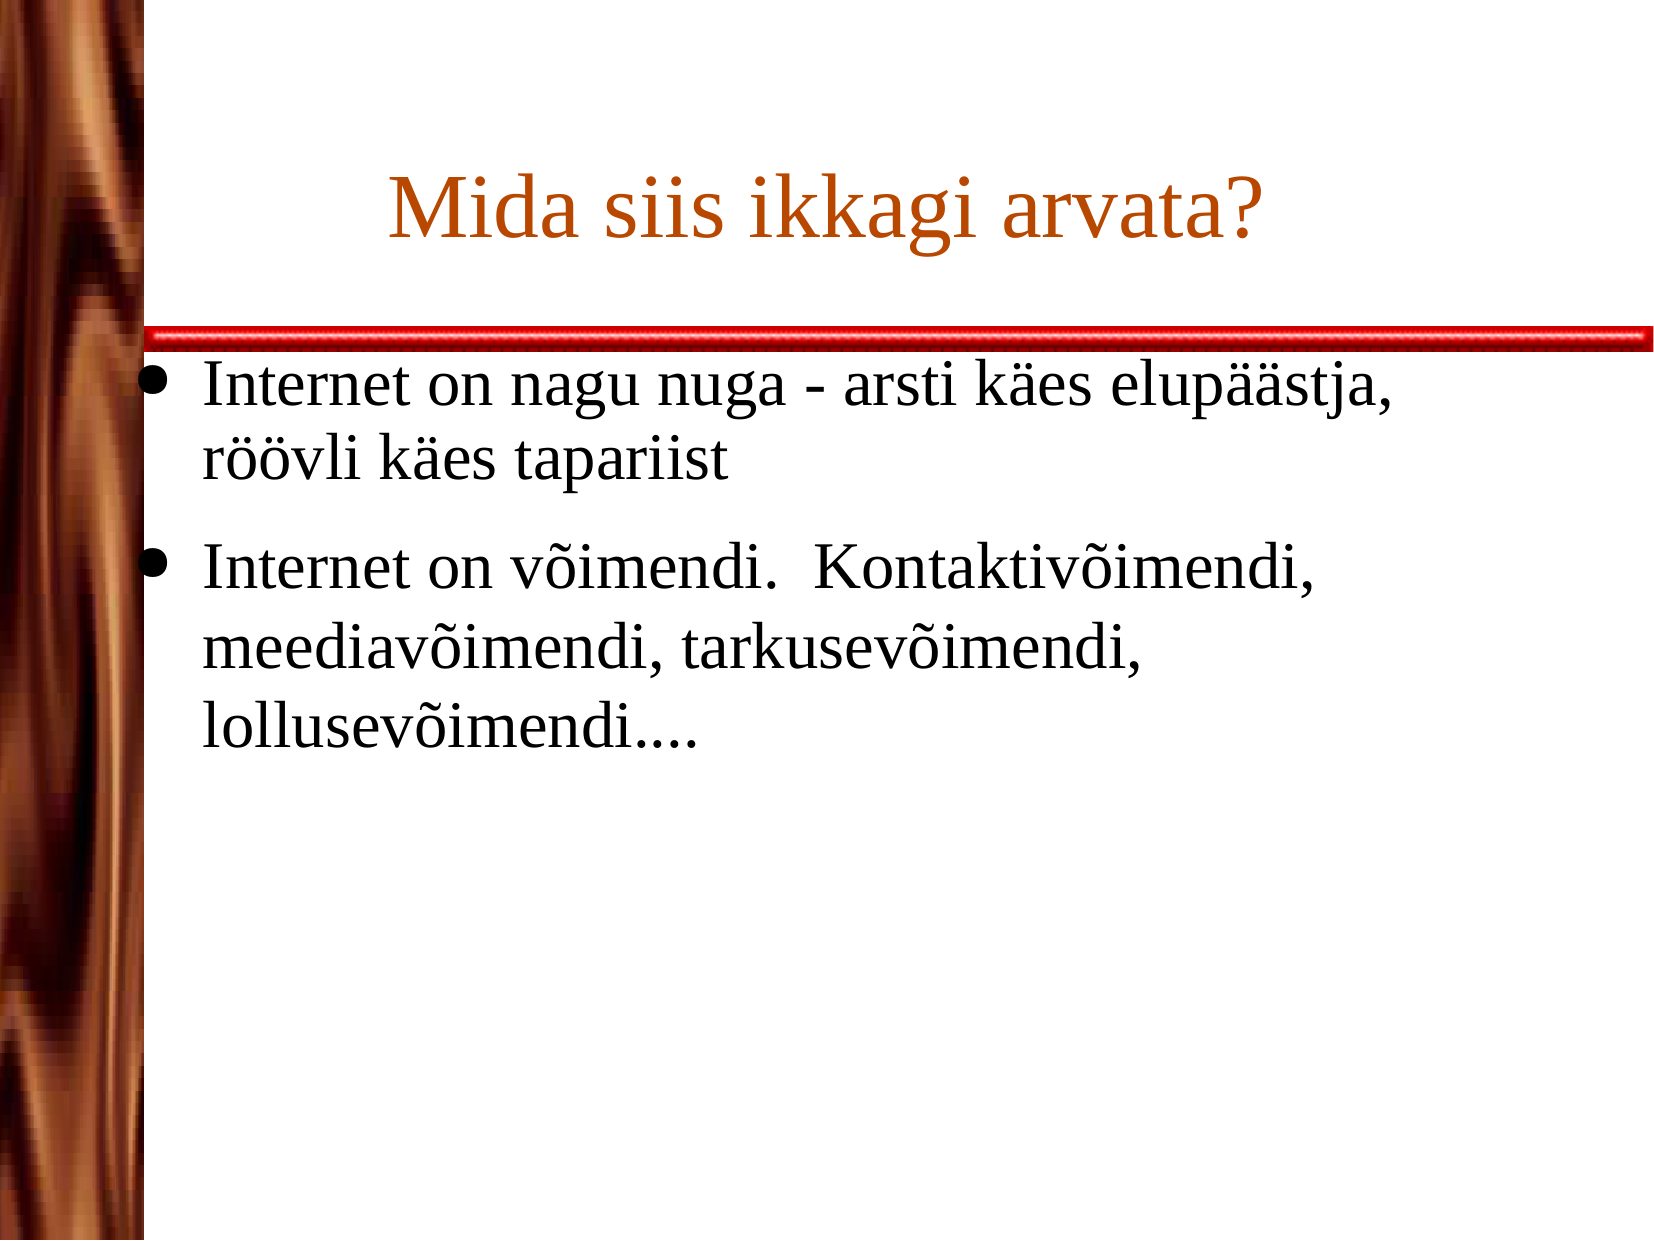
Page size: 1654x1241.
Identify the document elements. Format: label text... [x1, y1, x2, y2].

title Mida siis ikkagi arvata? [121, 102, 1533, 310]
list Internet on nagu nuga - arsti käes elupäästja, röövli käes tapariist Internet on võimendi. Kontaktivõimendi, meediavõimendi, tarkusevõimendi, lollusevõimendi.... [121, 344, 1533, 1126]
picture [0, 0, 1654, 1240]
